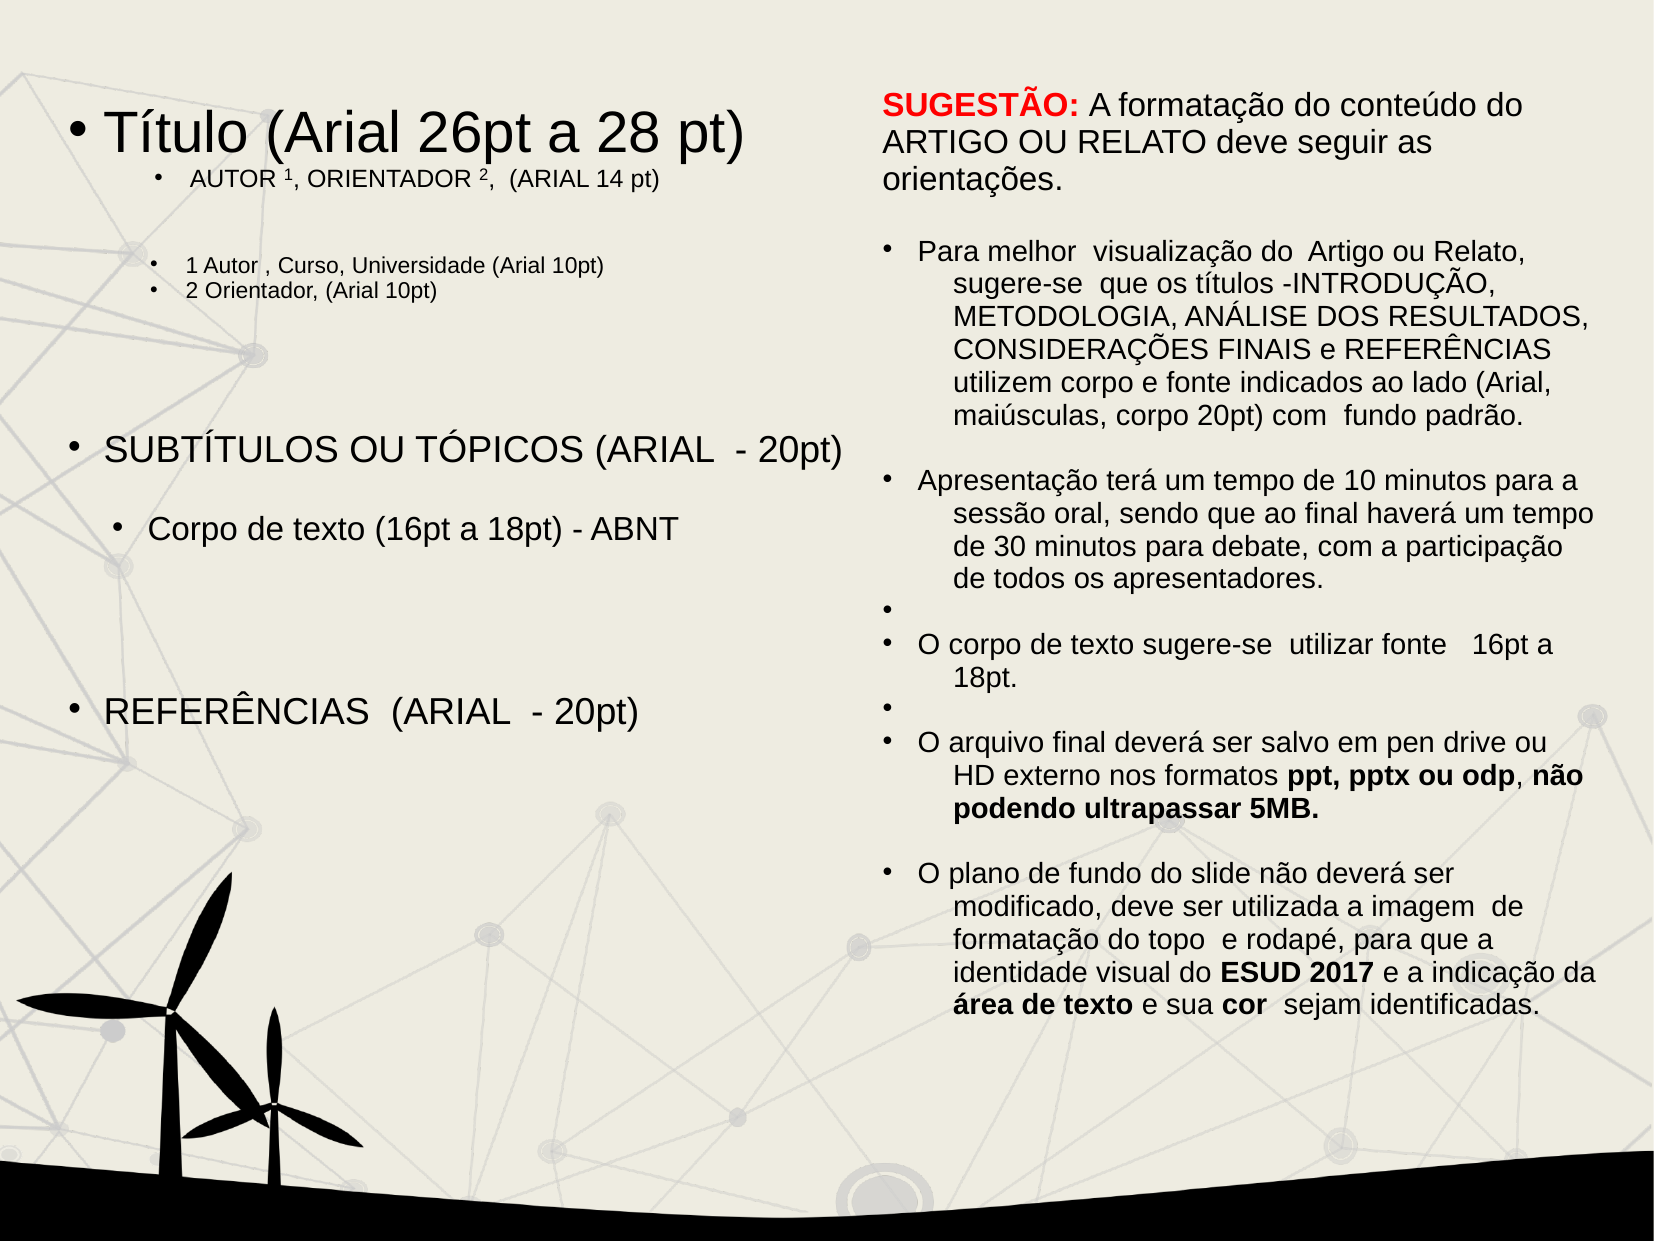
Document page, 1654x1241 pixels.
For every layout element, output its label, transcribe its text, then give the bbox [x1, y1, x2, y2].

text_box Título (Arial 26pt a 28 pt) AUTOR 1, ORIENTADOR 2, (ARIAL 14 pt) [53, 93, 761, 201]
text_box SUGESTÃO: A formatação do conteúdo do ARTIGO OU RELATO deve seguir as orientações. Para melhor visualização do Artigo ou Relato, sugere-se que os títulos -INTRODUÇÃO, METODOLOGIA, ANÁLISE DOS RESULTADOS, CONSIDERAÇÕES FINAIS e REFERÊNCIAS utilizem corpo e fonte indicados ao lado (Arial, maiúsculas, corpo 20pt) com fundo padrão. Apresentação terá um tempo de 10 minutos para a sessão oral, sendo que ao final haverá um tempo de 30 minutos para debate, com a participação de todos os apresentadores. O corpo de texto sugere-se utilizar fonte 16pt a 18pt. O arquivo final deverá ser salvo em pen drive ou HD externo nos formatos ppt, pptx ou odp, não podendo ultrapassar 5MB. O plano de fundo do slide não deverá ser modificado, deve ser utilizada a imagem de formatação do topo e rodapé, para que a identidade visual do ESUD 2017 e a indicação da área de texto e sua cor sejam identificadas. [868, 79, 1612, 1146]
text_box REFERÊNCIAS (ARIAL - 20pt) [53, 683, 938, 761]
text_box SUBTÍTULOS OU TÓPICOS (ARIAL - 20pt) [53, 421, 952, 482]
text_box 1 Autor , Curso, Universidade (Arial 10pt) 2 Orientador, (Arial 10pt) [135, 245, 768, 336]
text_box Corpo de texto (16pt a 18pt) - ABNT [97, 503, 759, 592]
